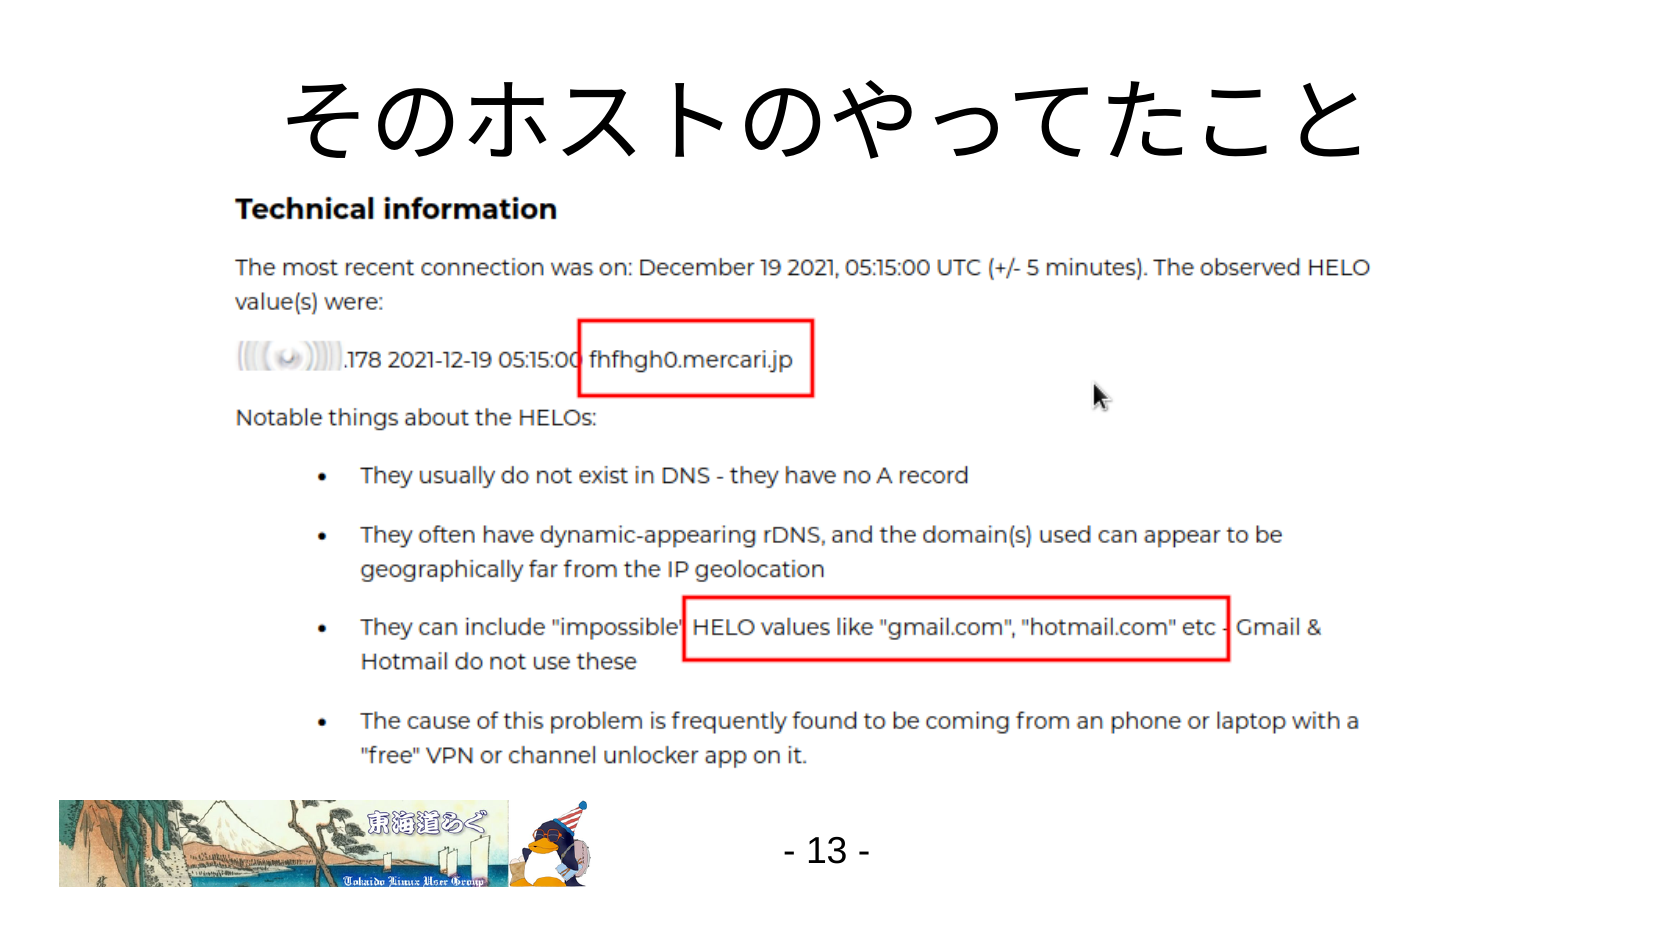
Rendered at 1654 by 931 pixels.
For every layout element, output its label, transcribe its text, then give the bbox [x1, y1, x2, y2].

title そのホストのやってたこと [82, 37, 1571, 193]
picture [59, 177, 1418, 887]
text_box - <番号> - [703, 815, 950, 886]
